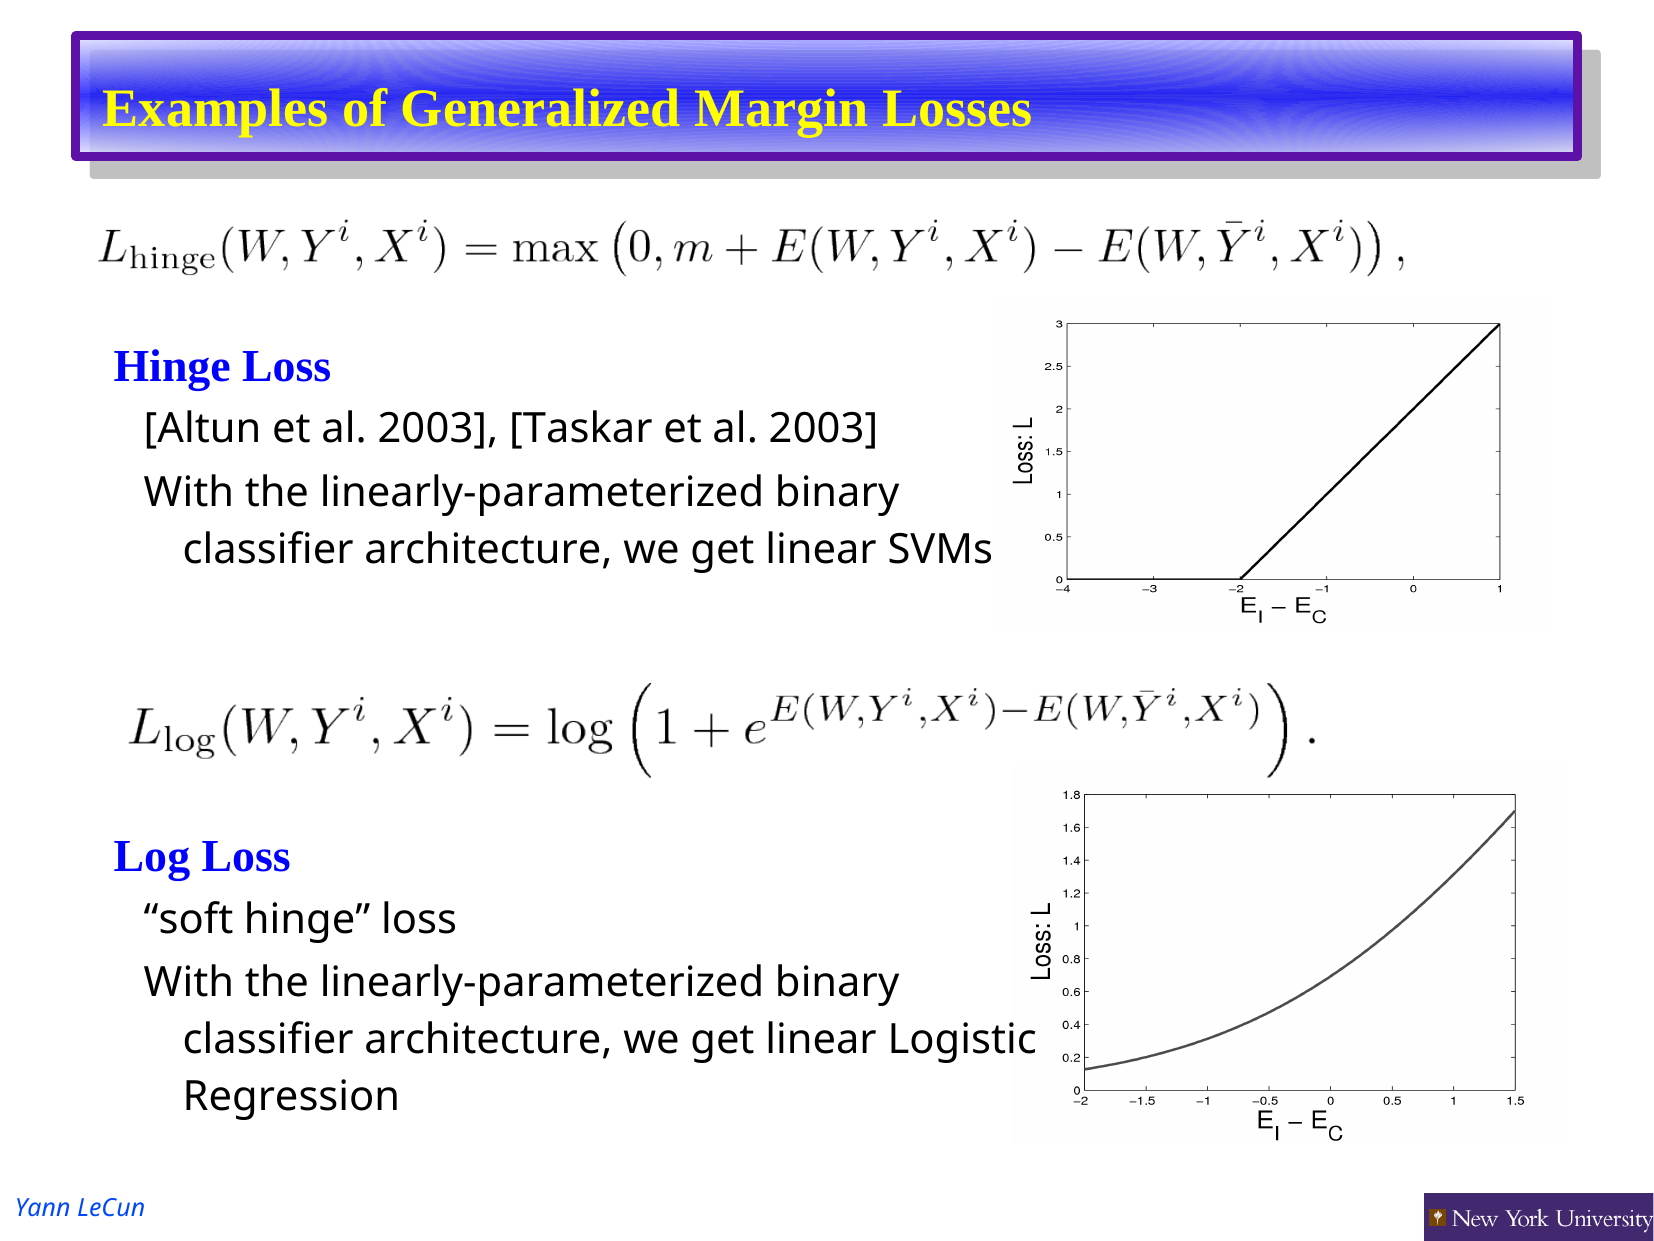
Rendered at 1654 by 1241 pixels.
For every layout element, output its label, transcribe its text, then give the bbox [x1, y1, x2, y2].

picture [1424, 1193, 1654, 1241]
list Hinge Loss [Altun et al. 2003], [Taskar et al. 2003] With the linearly-parameterized binary classifier architecture, we get linear SVMs [113, 340, 994, 596]
picture [994, 299, 1553, 627]
picture [93, 215, 1408, 281]
list Log Loss “soft hinge” loss With the linearly-parameterized binary classifier architecture, we get linear Logistic Regression [113, 831, 1066, 1152]
picture [123, 678, 1568, 1146]
title Examples of Generalized Margin Losses [75, 35, 1578, 157]
